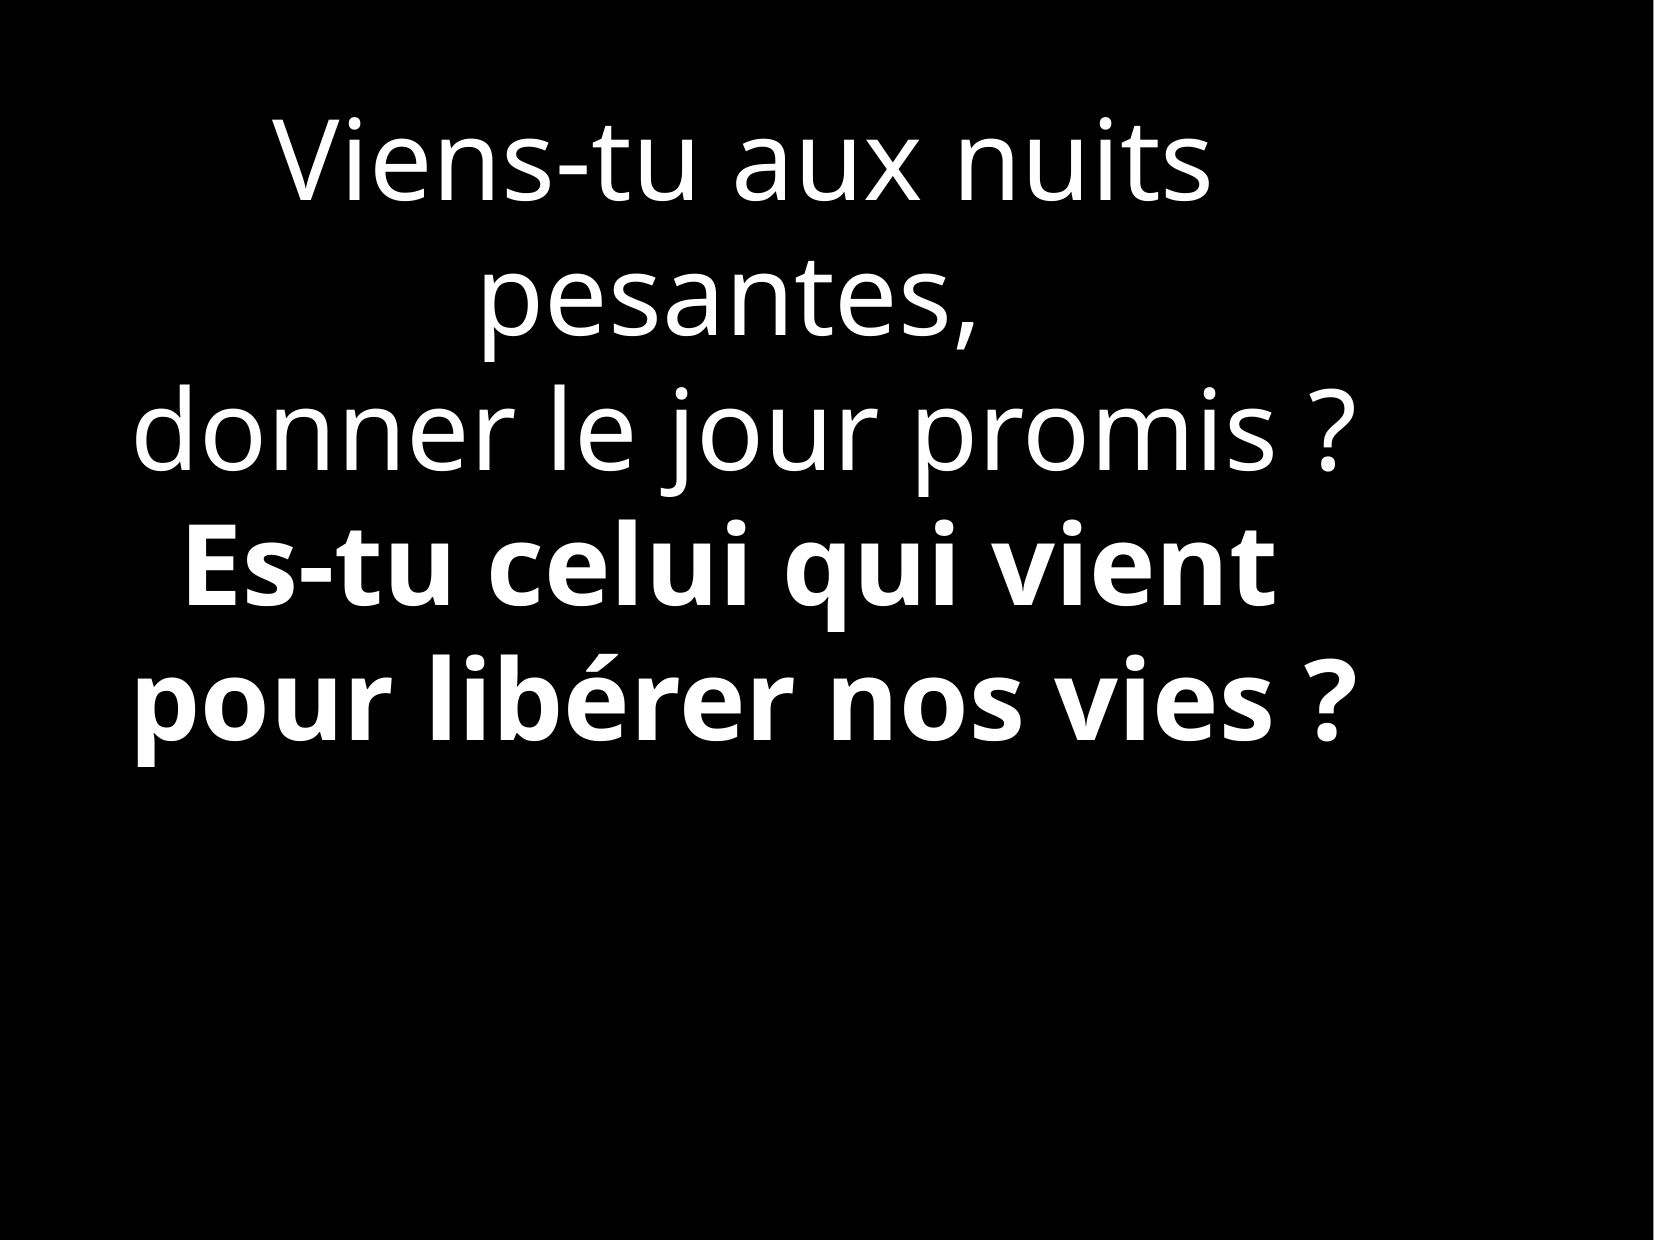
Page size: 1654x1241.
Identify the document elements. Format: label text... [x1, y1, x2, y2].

text_box Viens-tu aux nuits pesantes, donner le jour promis ? Es-tu celui qui vient pour libérer nos vies ? [29, 66, 1459, 591]
